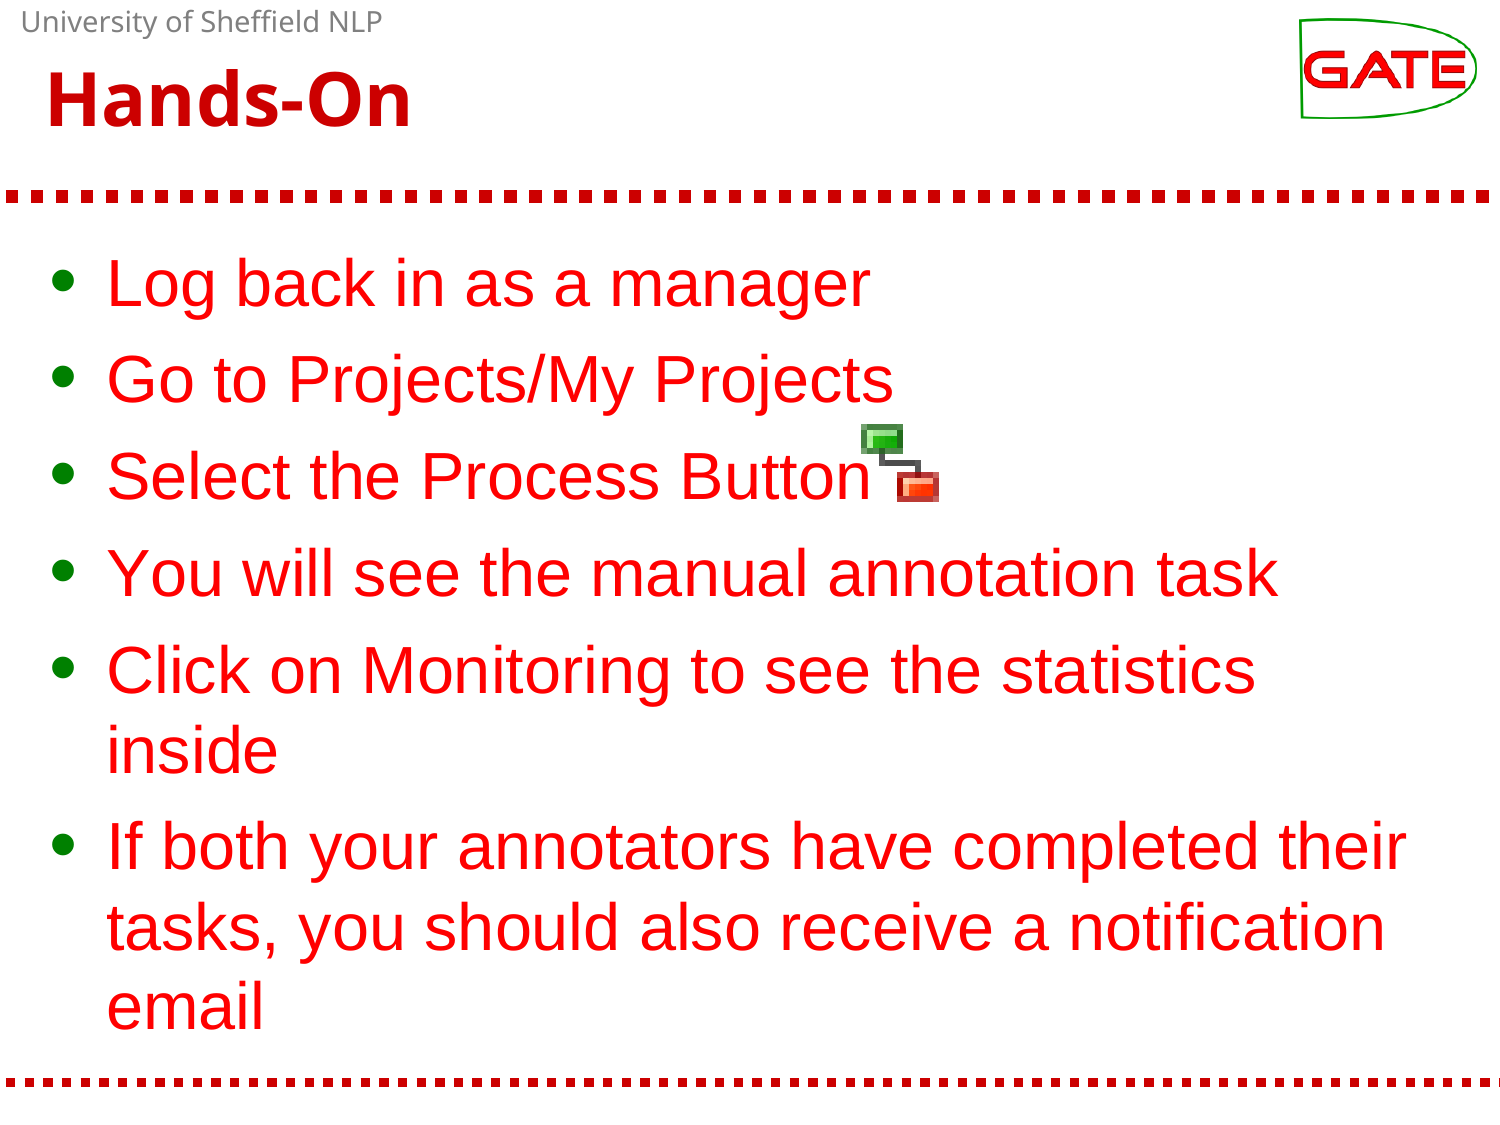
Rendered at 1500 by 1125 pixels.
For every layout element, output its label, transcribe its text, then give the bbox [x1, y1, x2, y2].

picture [1299, 18, 1477, 119]
picture [850, 413, 945, 508]
list Log back in as a manager Go to Projects/My Projects Select the Process Button You will see the manual annotation task Click on Monitoring to see the statistics inside If both your annotators have completed their tasks, you should also receive a notification email [35, 231, 1465, 1059]
title Hands-On [29, 42, 1188, 149]
